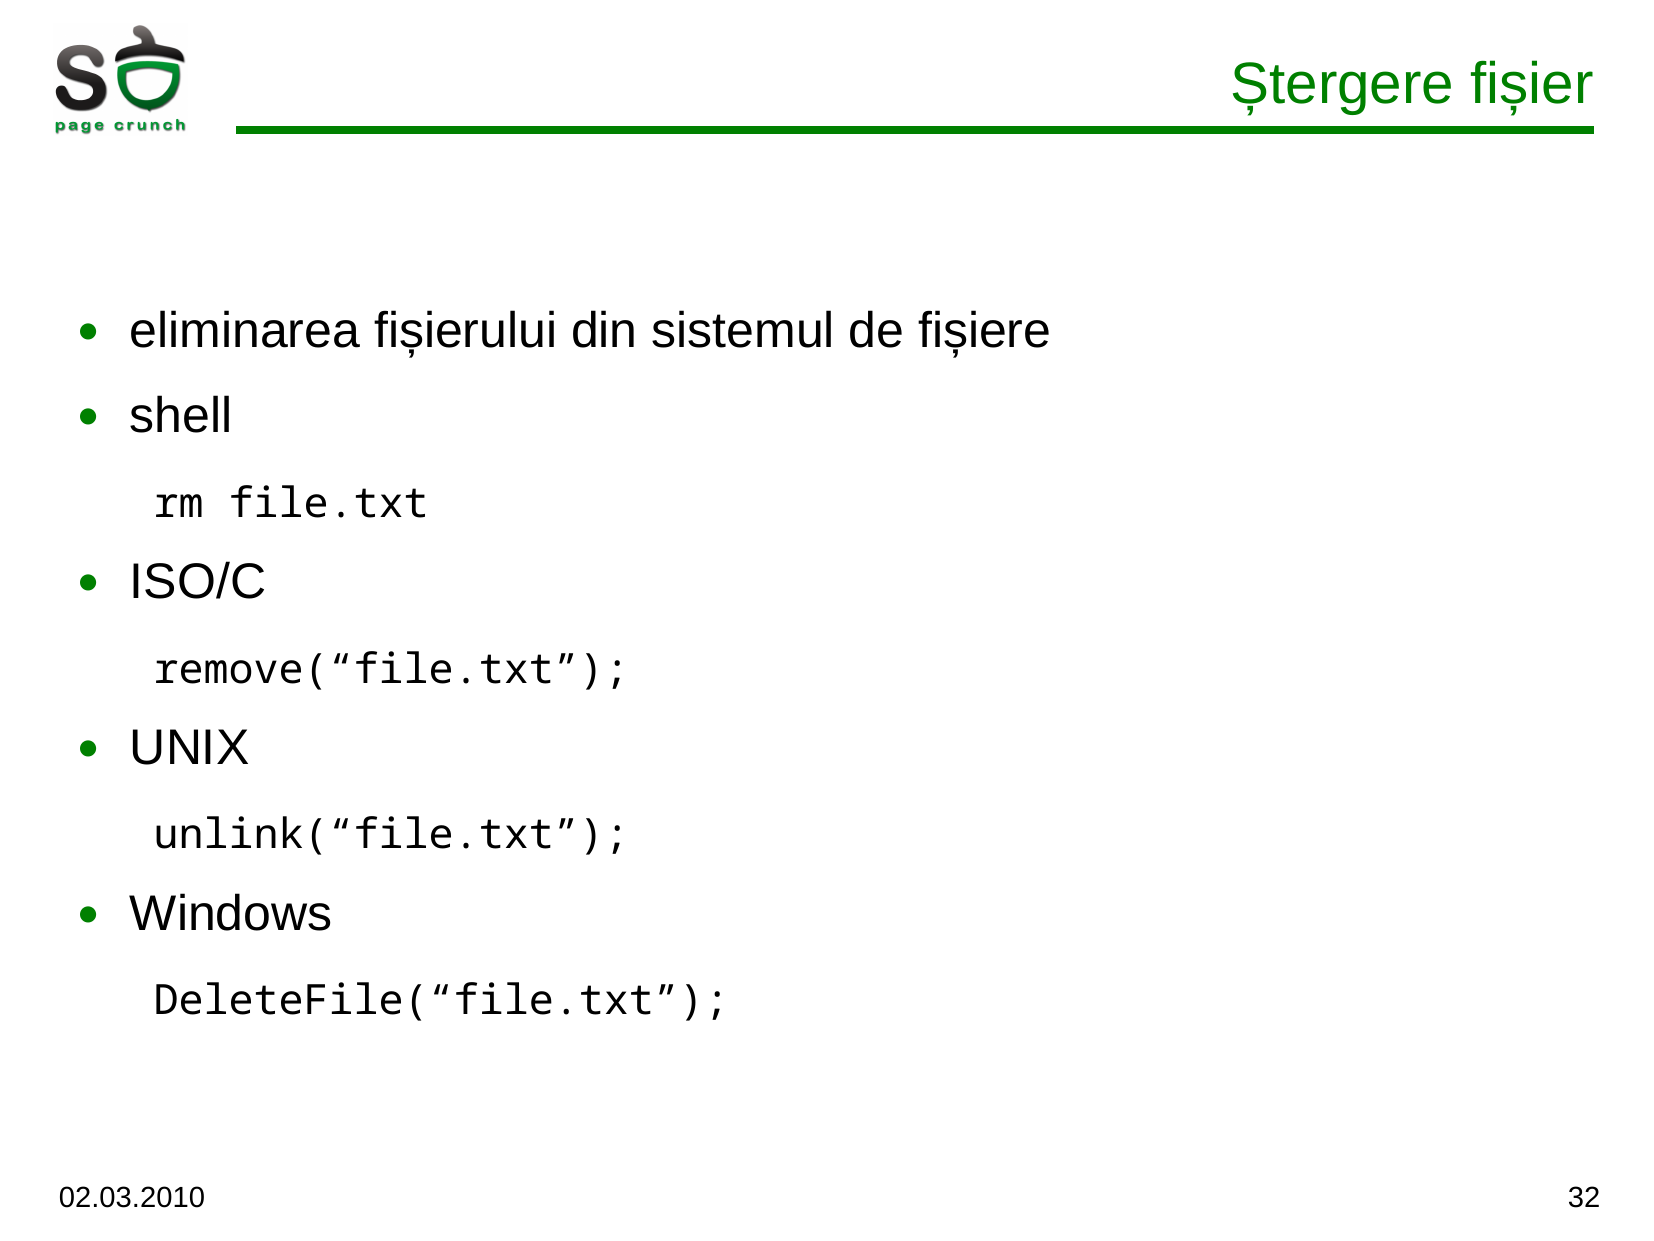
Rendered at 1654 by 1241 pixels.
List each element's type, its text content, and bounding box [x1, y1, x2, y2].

list eliminarea fișierului din sistemul de fișiere shell rm file.txt ISO/C remove(“file.txt”); UNIX unlink(“file.txt”); Windows DeleteFile(“file.txt”); [59, 177, 1595, 1152]
title Ștergere fișier [236, 49, 1595, 119]
picture [53, 23, 188, 136]
